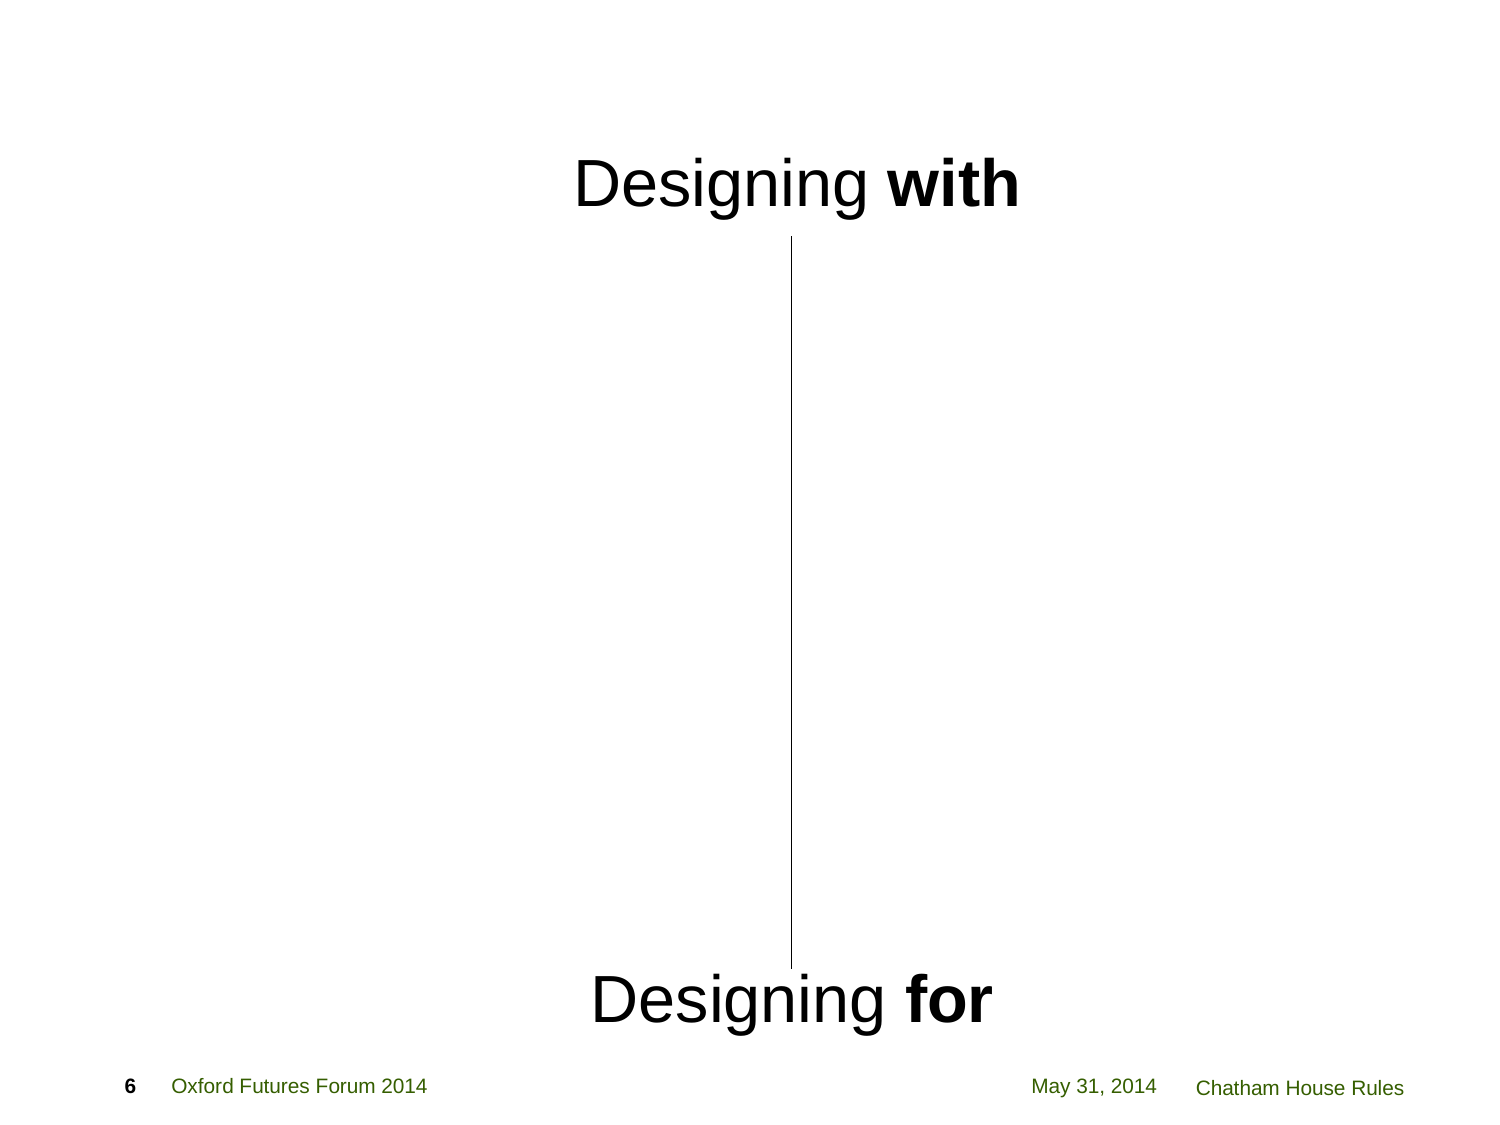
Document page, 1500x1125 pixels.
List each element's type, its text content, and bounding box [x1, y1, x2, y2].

text_box Designing for [555, 954, 1030, 1044]
text_box Designing with [531, 138, 1063, 229]
